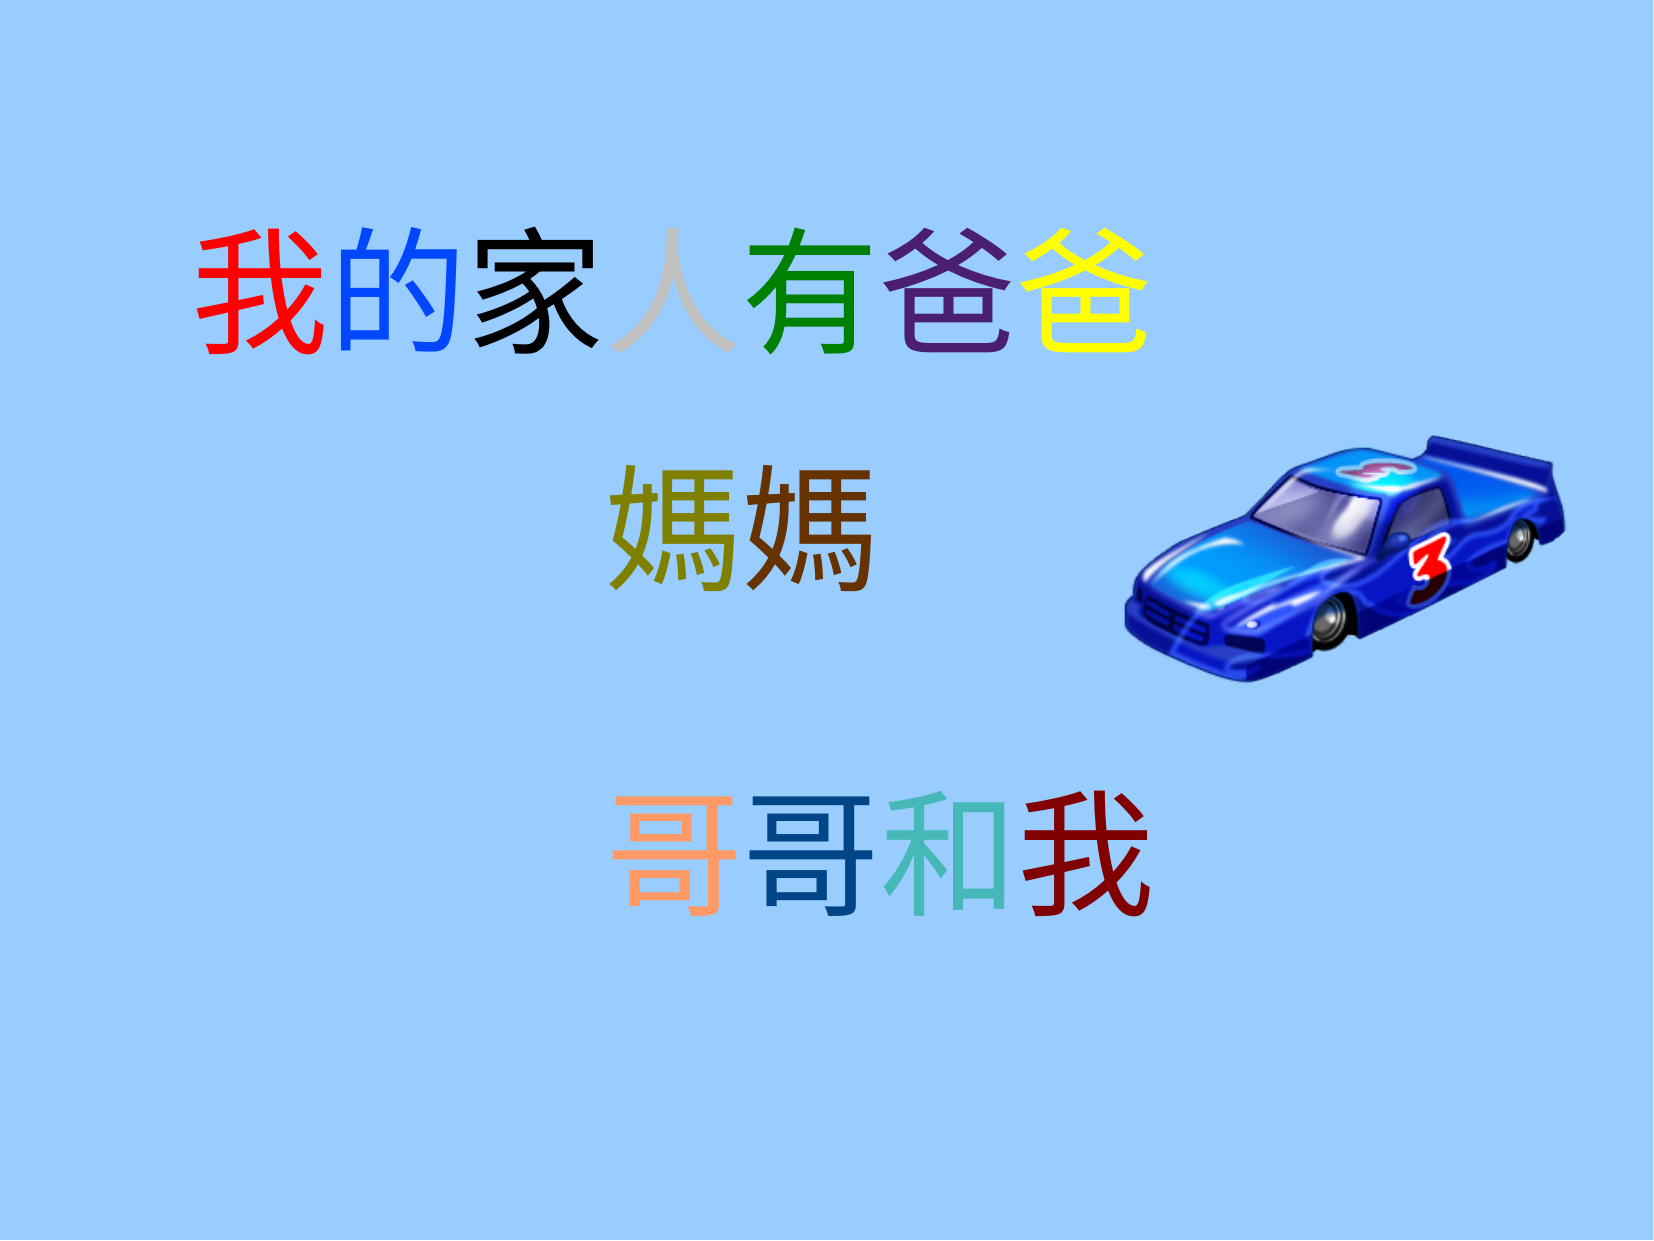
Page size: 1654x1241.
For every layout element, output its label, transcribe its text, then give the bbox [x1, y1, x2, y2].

picture [1122, 354, 1572, 805]
text_box 媽媽 [590, 413, 1122, 594]
text_box 哥哥和我 [590, 738, 1595, 919]
text_box 我的家人有爸爸 [177, 177, 1359, 358]
